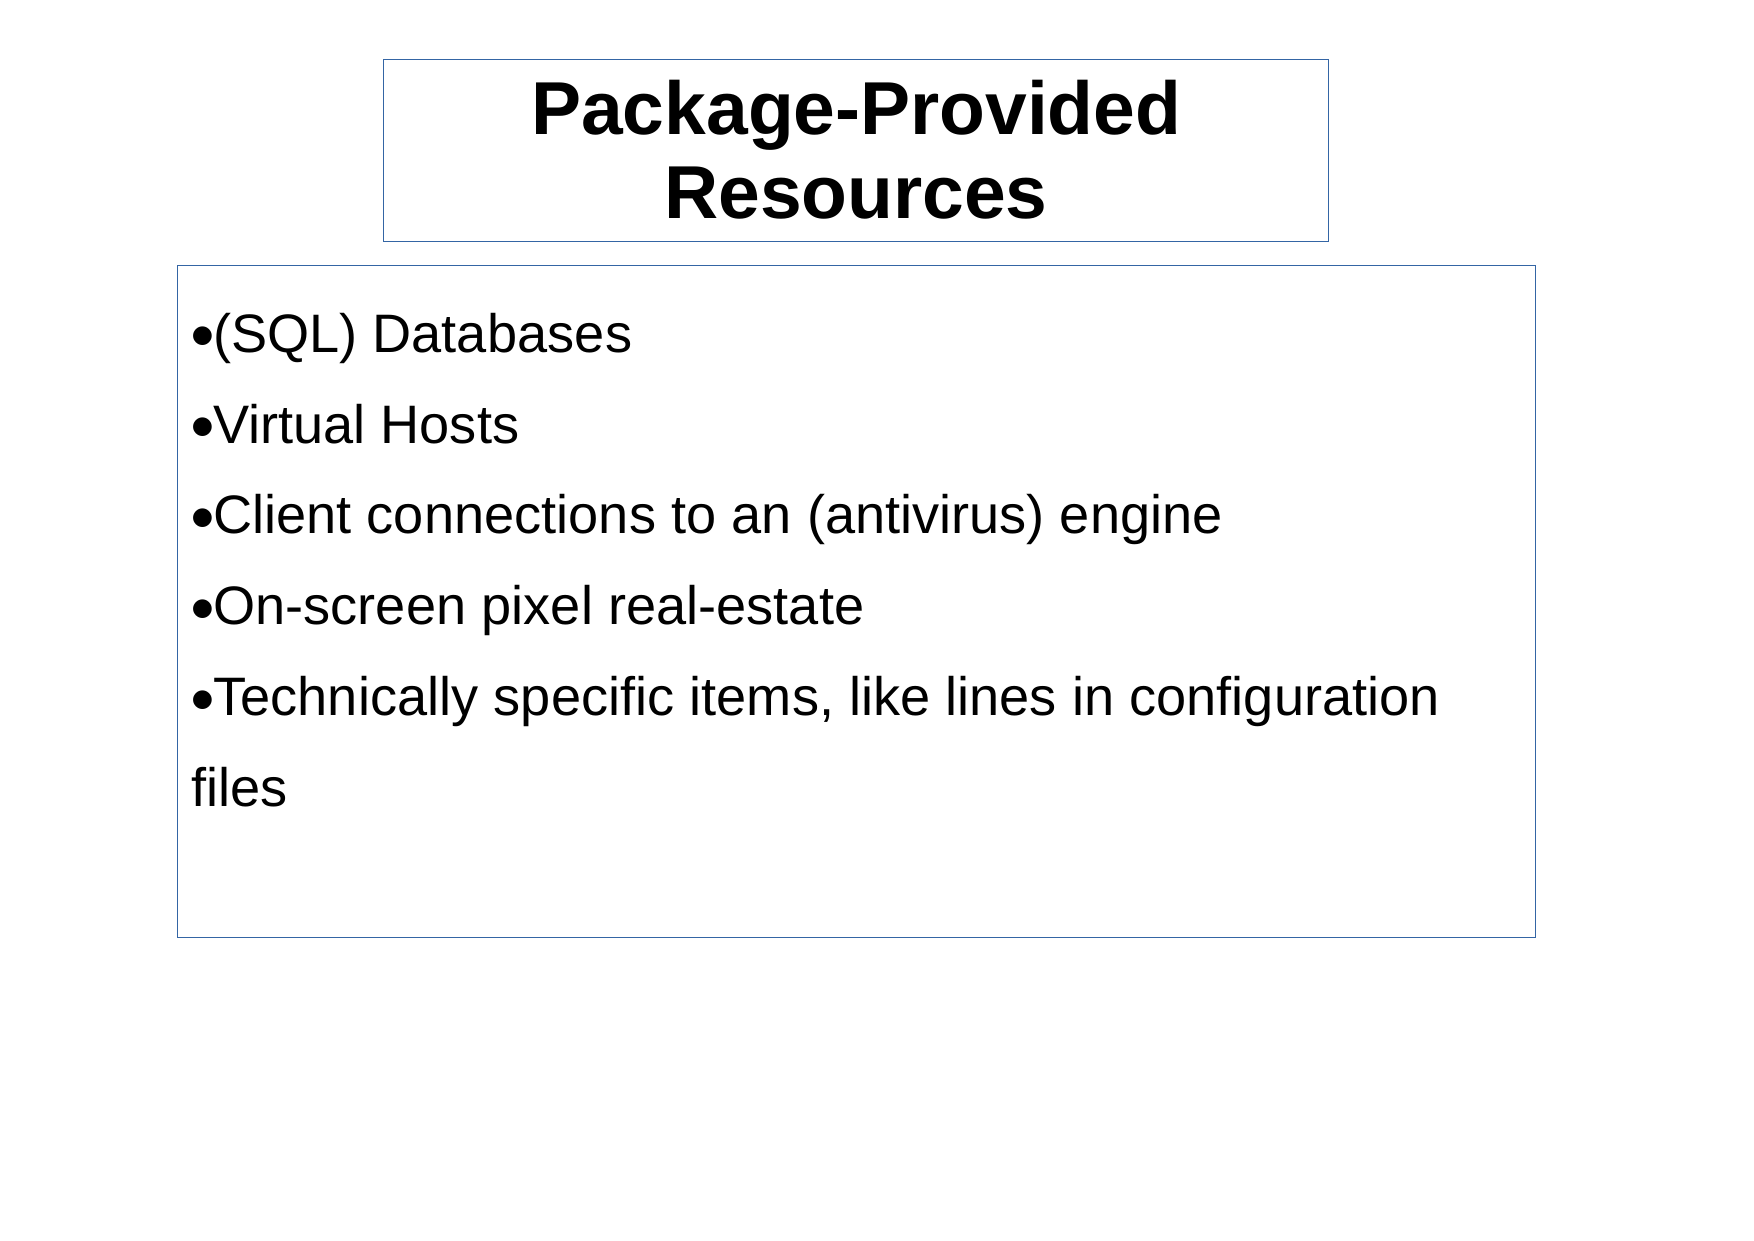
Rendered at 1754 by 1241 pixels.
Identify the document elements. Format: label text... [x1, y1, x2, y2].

text_box (SQL) Databases Virtual Hosts Client connections to an (antivirus) engine On-screen pixel real-estate Technically specific items, like lines in configuration files [177, 265, 1536, 938]
text_box Package-Provided Resources [383, 59, 1329, 232]
